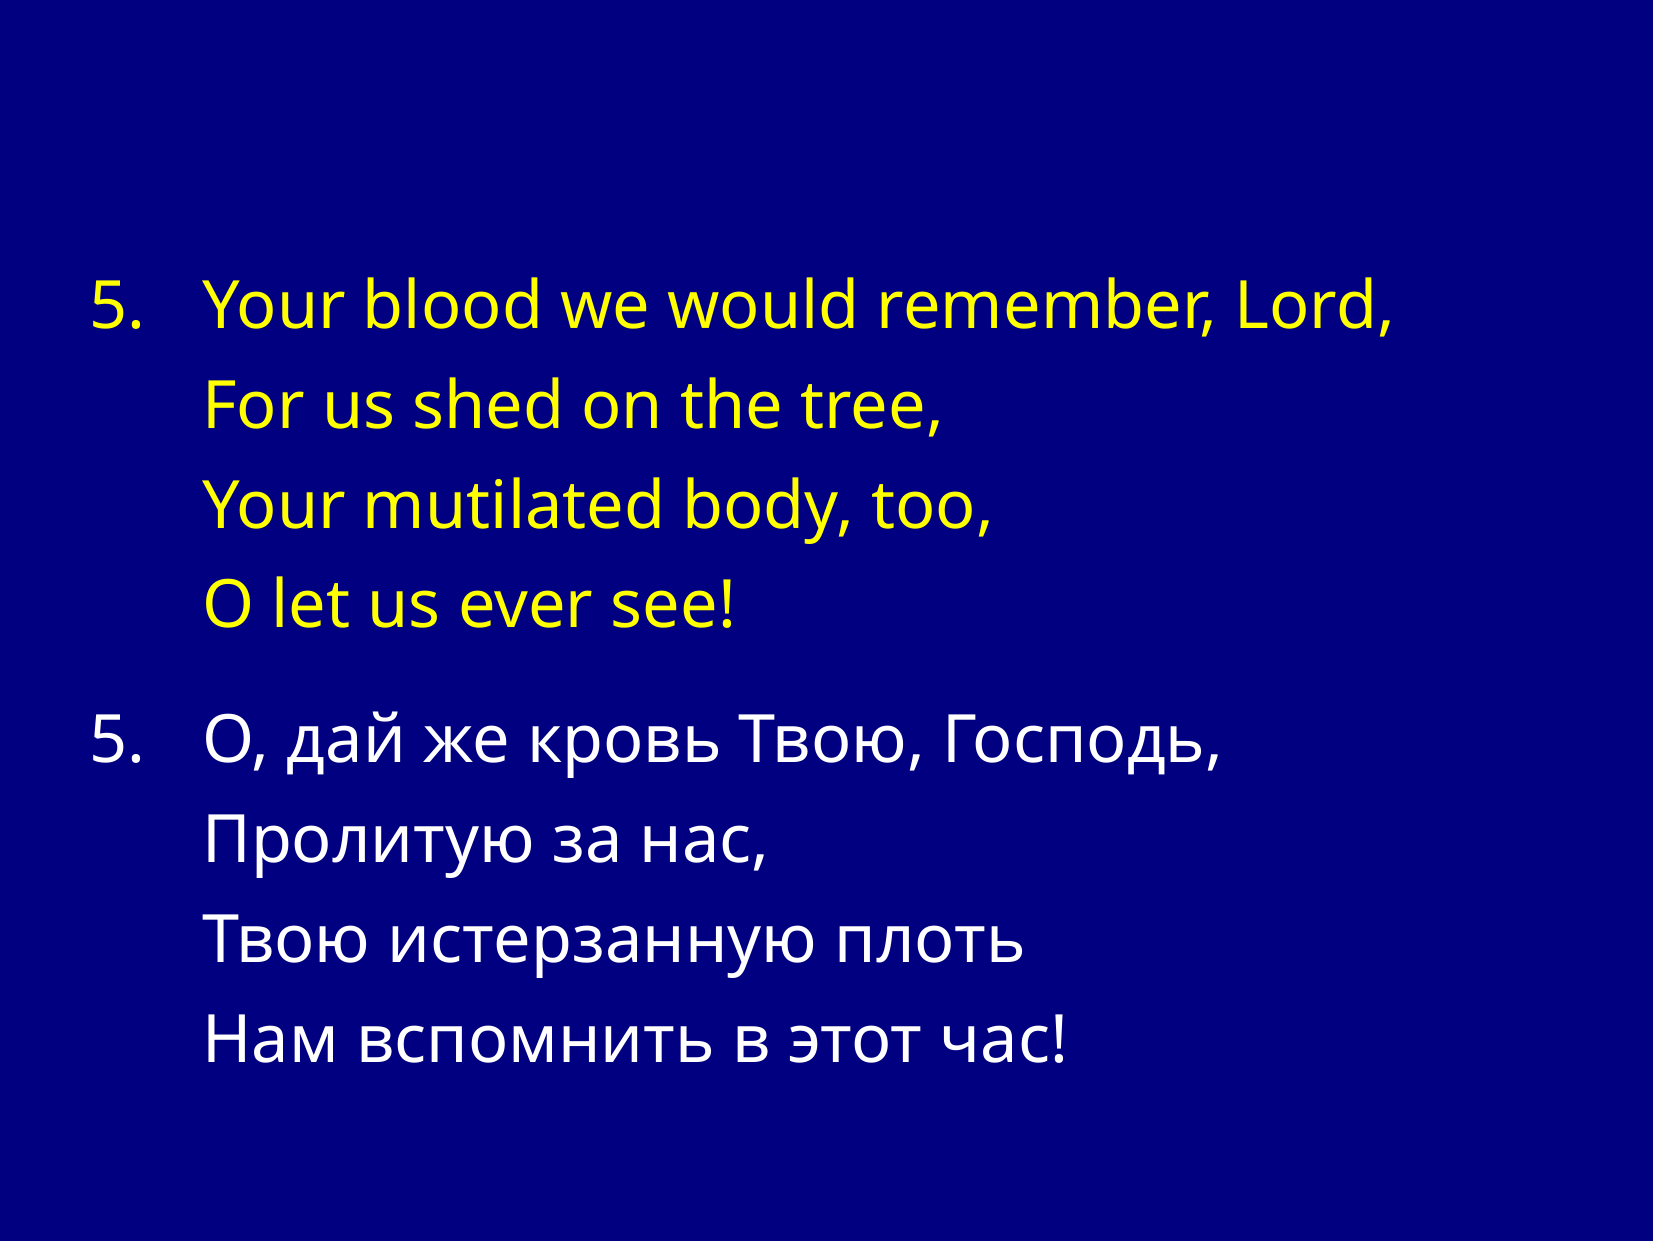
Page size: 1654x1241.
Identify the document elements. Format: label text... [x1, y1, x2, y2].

text_box 5. О, дай же кровь Твою, Господь, Пролитую за нас, Твою истерзанную плоть Нам вспомнить в этот час! [75, 675, 1576, 1163]
text_box 5. Your blood we would remember, Lord, For us shed on the tree, Your mutilated body, too, O let us ever see! [75, 150, 1576, 638]
